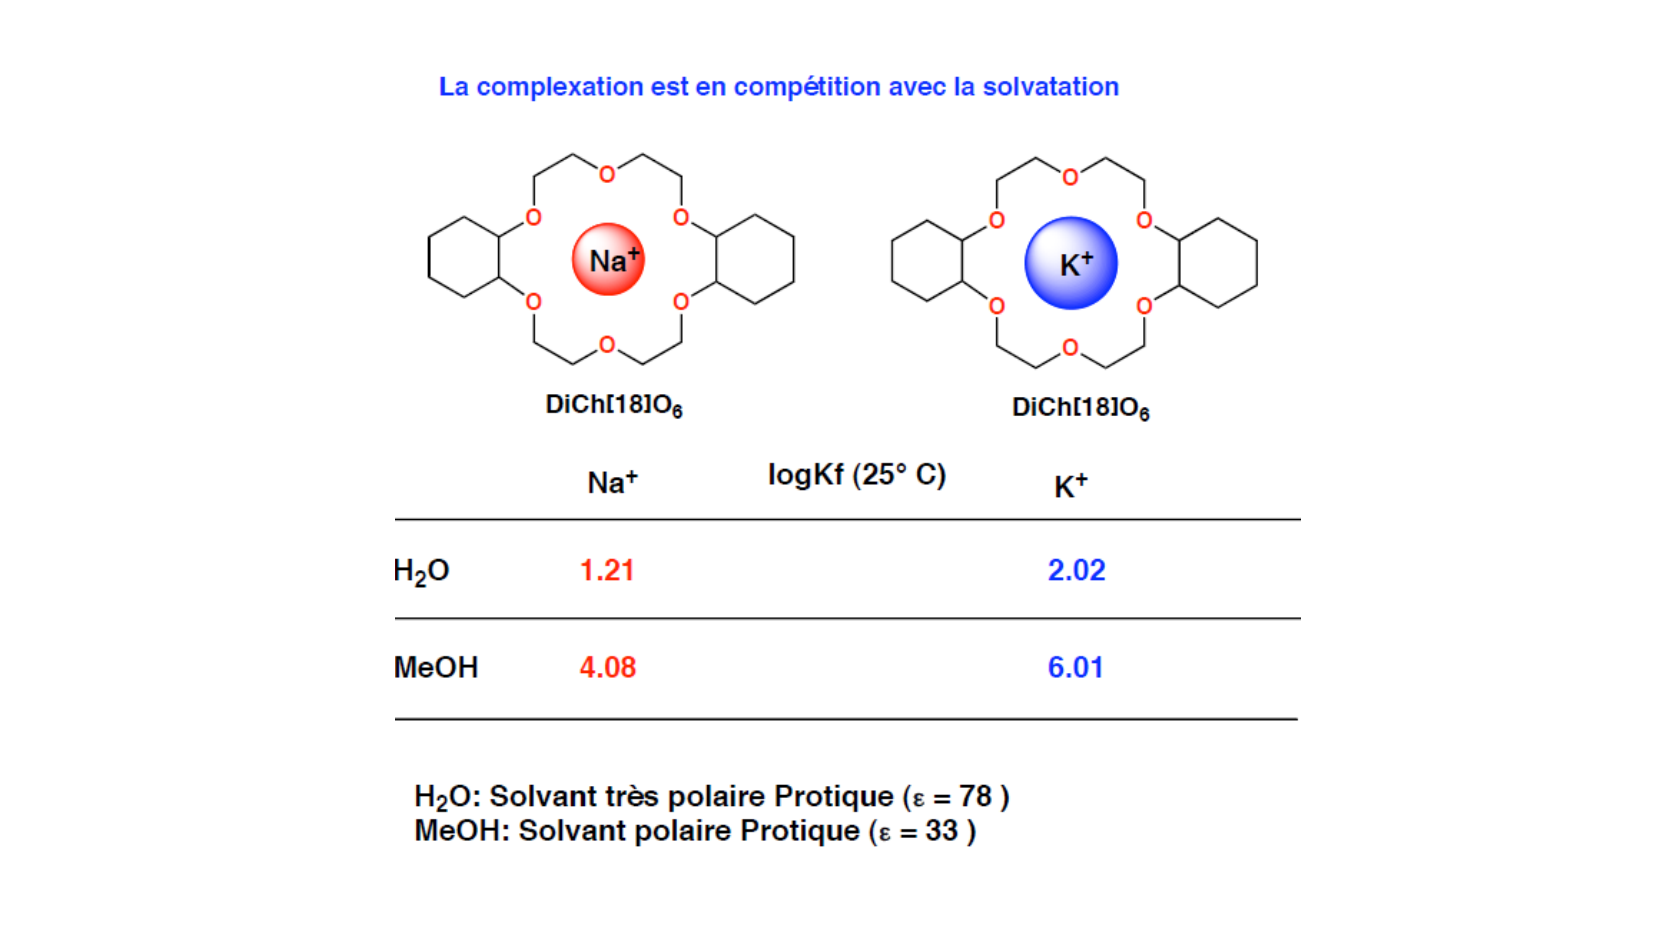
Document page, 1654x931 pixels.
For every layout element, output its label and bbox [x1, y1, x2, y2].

picture [395, 37, 1301, 898]
